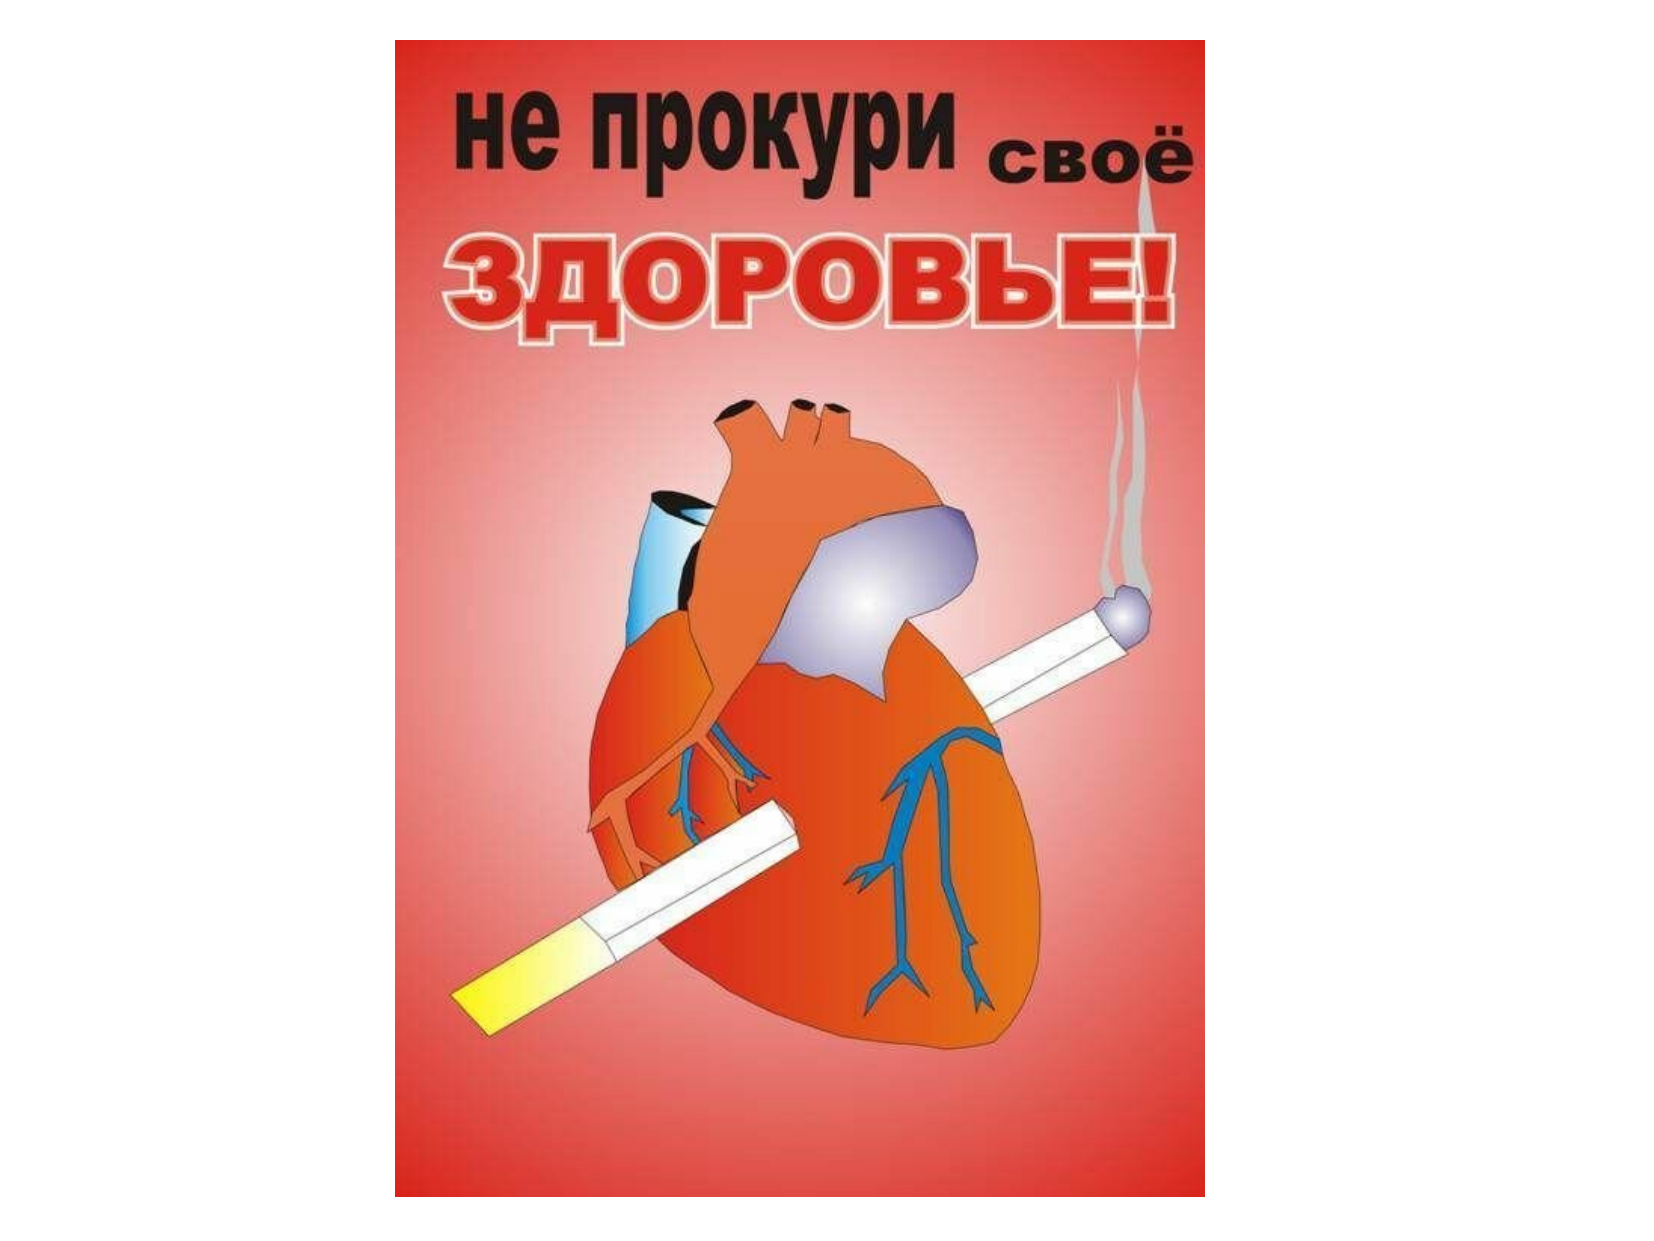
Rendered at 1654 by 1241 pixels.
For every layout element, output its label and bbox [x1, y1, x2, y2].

picture [395, 40, 1205, 1197]
